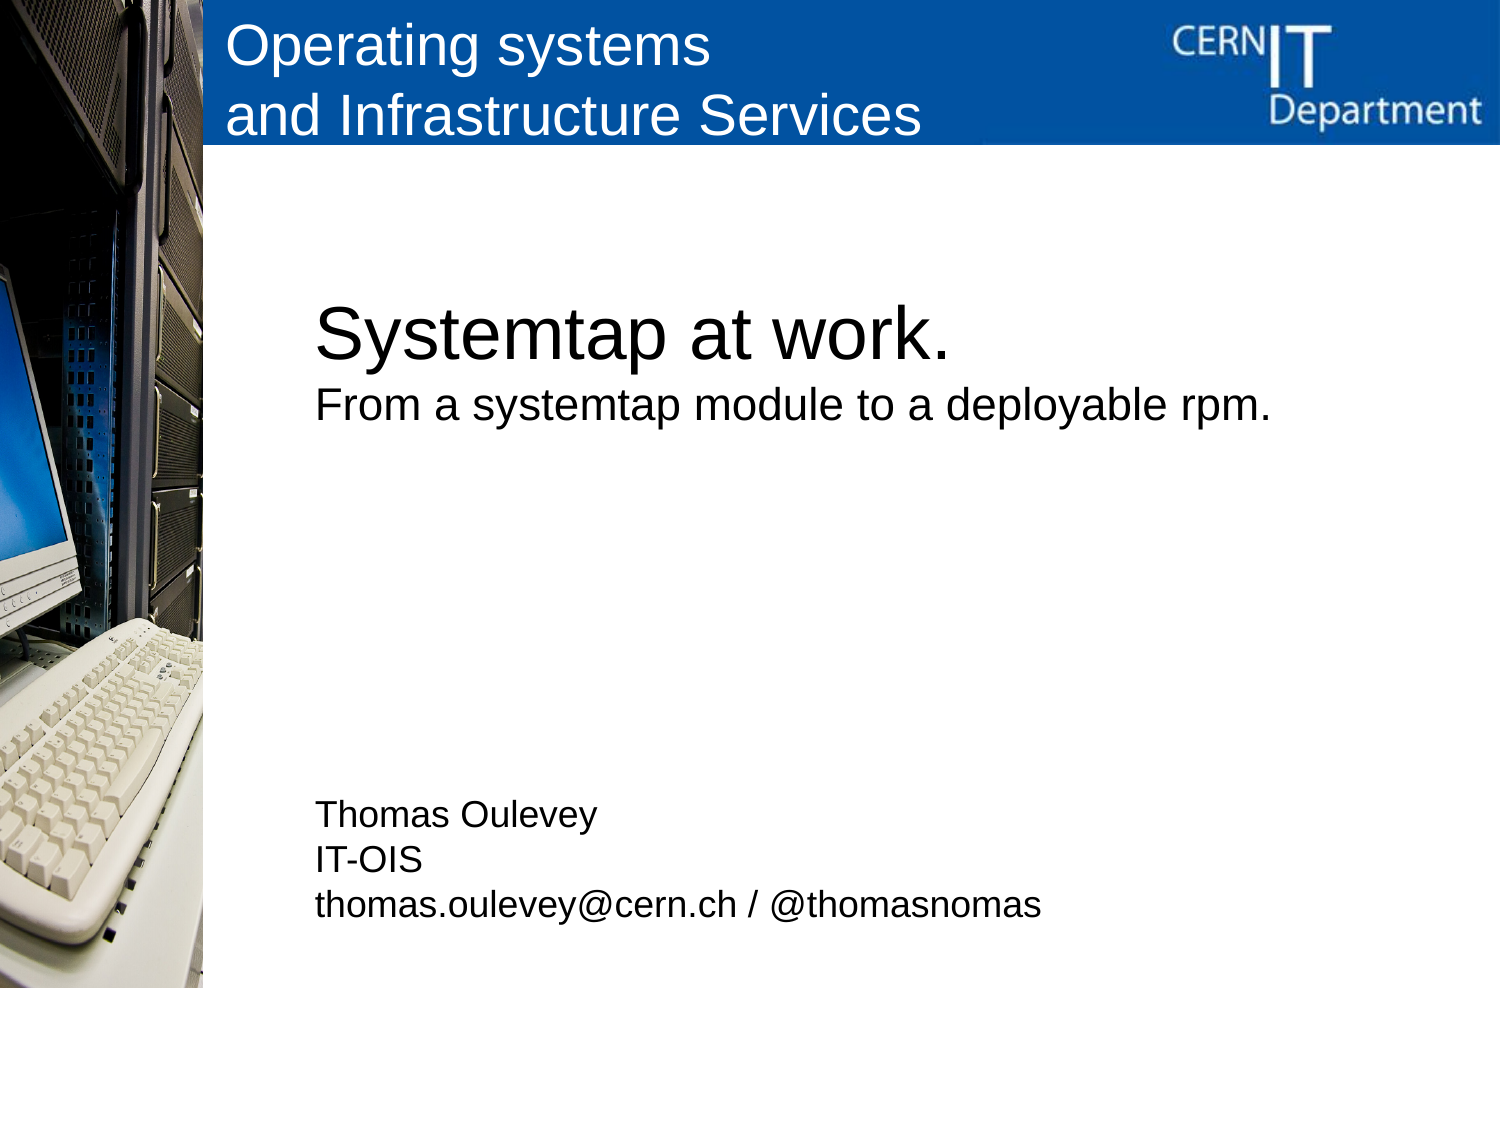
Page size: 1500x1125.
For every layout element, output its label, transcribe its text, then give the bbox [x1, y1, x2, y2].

text_box Systemtap at work. From a systemtap module to a deployable rpm. Thomas Oulevey IT-OIS thomas.oulevey@cern.ch / @thomasnomas [300, 187, 1463, 1013]
title Operating systems and Infrastructure Services [225, 7, 1088, 76]
picture [0, 0, 1500, 988]
